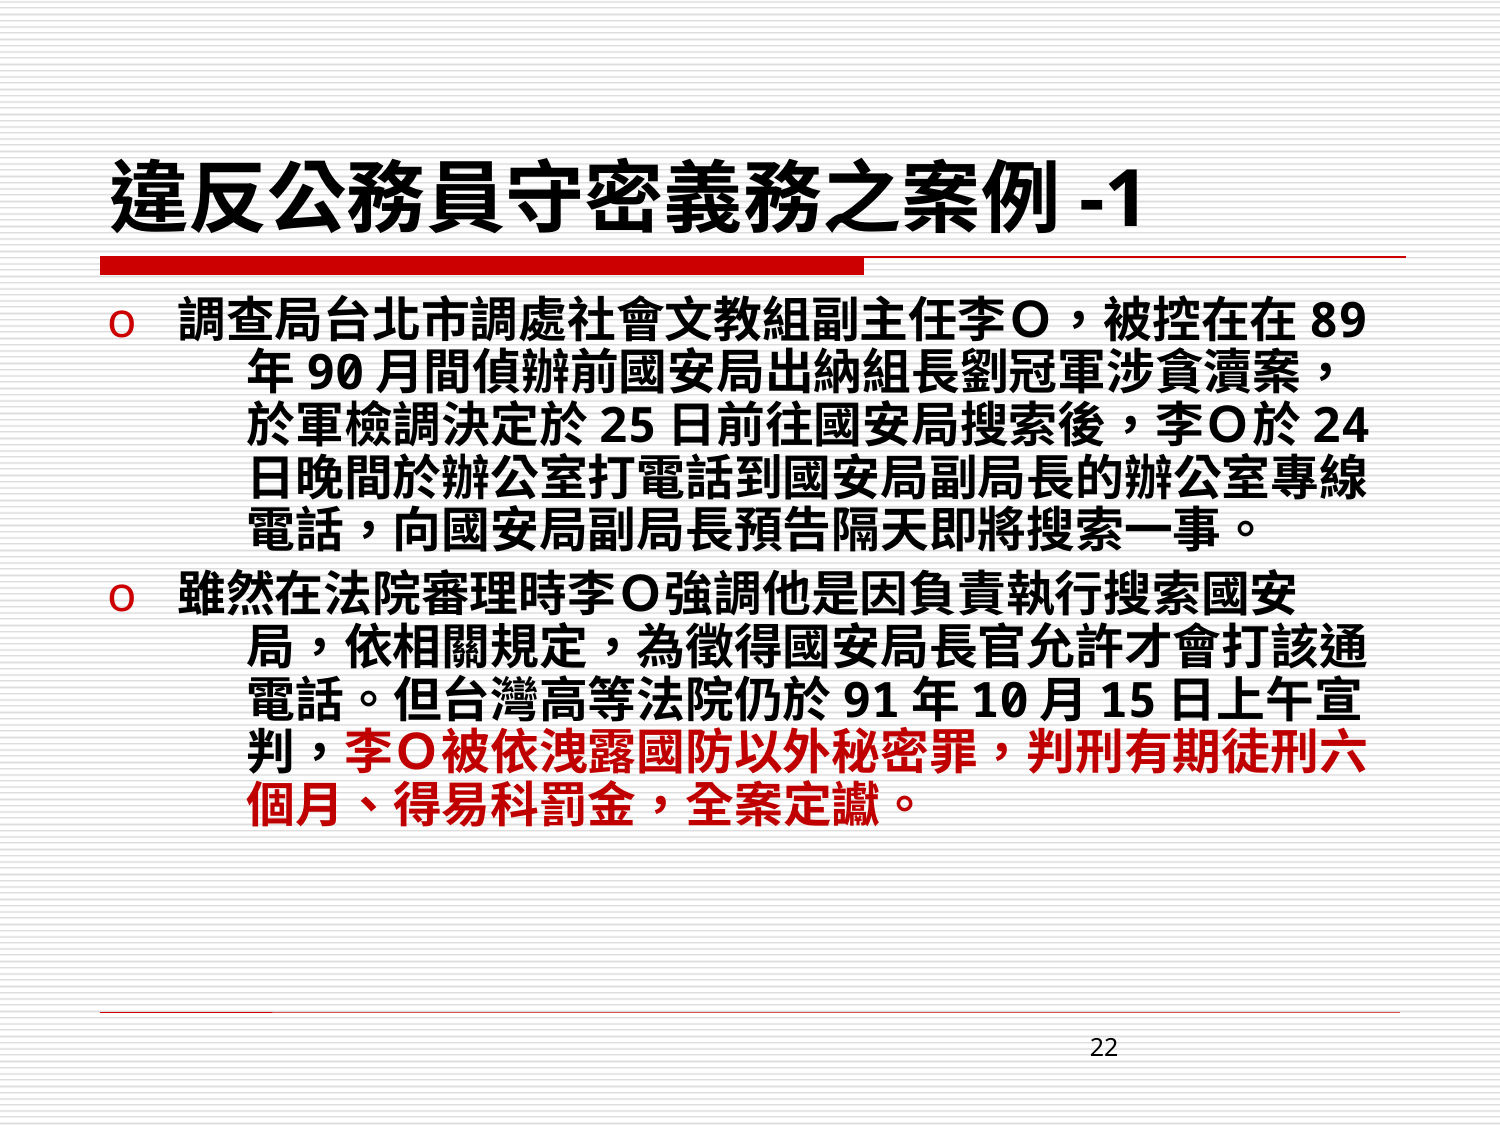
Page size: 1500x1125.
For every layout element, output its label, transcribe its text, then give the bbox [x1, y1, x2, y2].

title 違反公務員守密義務之案例-1 [94, 50, 1407, 250]
text_box [1074, 1024, 1400, 1103]
list 調查局台北市調處社會文教組副主任李Ｏ，被控在在89年90月間偵辦前國安局出納組長劉冠軍涉貪瀆案，於軍檢調決定於25日前往國安局搜索後，李Ｏ於24日晚間於辦公室打電話到國安局副局長的辦公室專線電話，向國安局副局長預告隔天即將搜索一事。 雖然在法院審理時李Ｏ強調他是因負責執行搜索國安局，依相關規定，為徵得國安局長官允許才會打該通電話。但台灣高等法院仍於91年10月15日上午宣判，李Ｏ被依洩露國防以外秘密罪，判刑有期徒刑六個月、得易科罰金，全案定讞。 [92, 287, 1406, 988]
